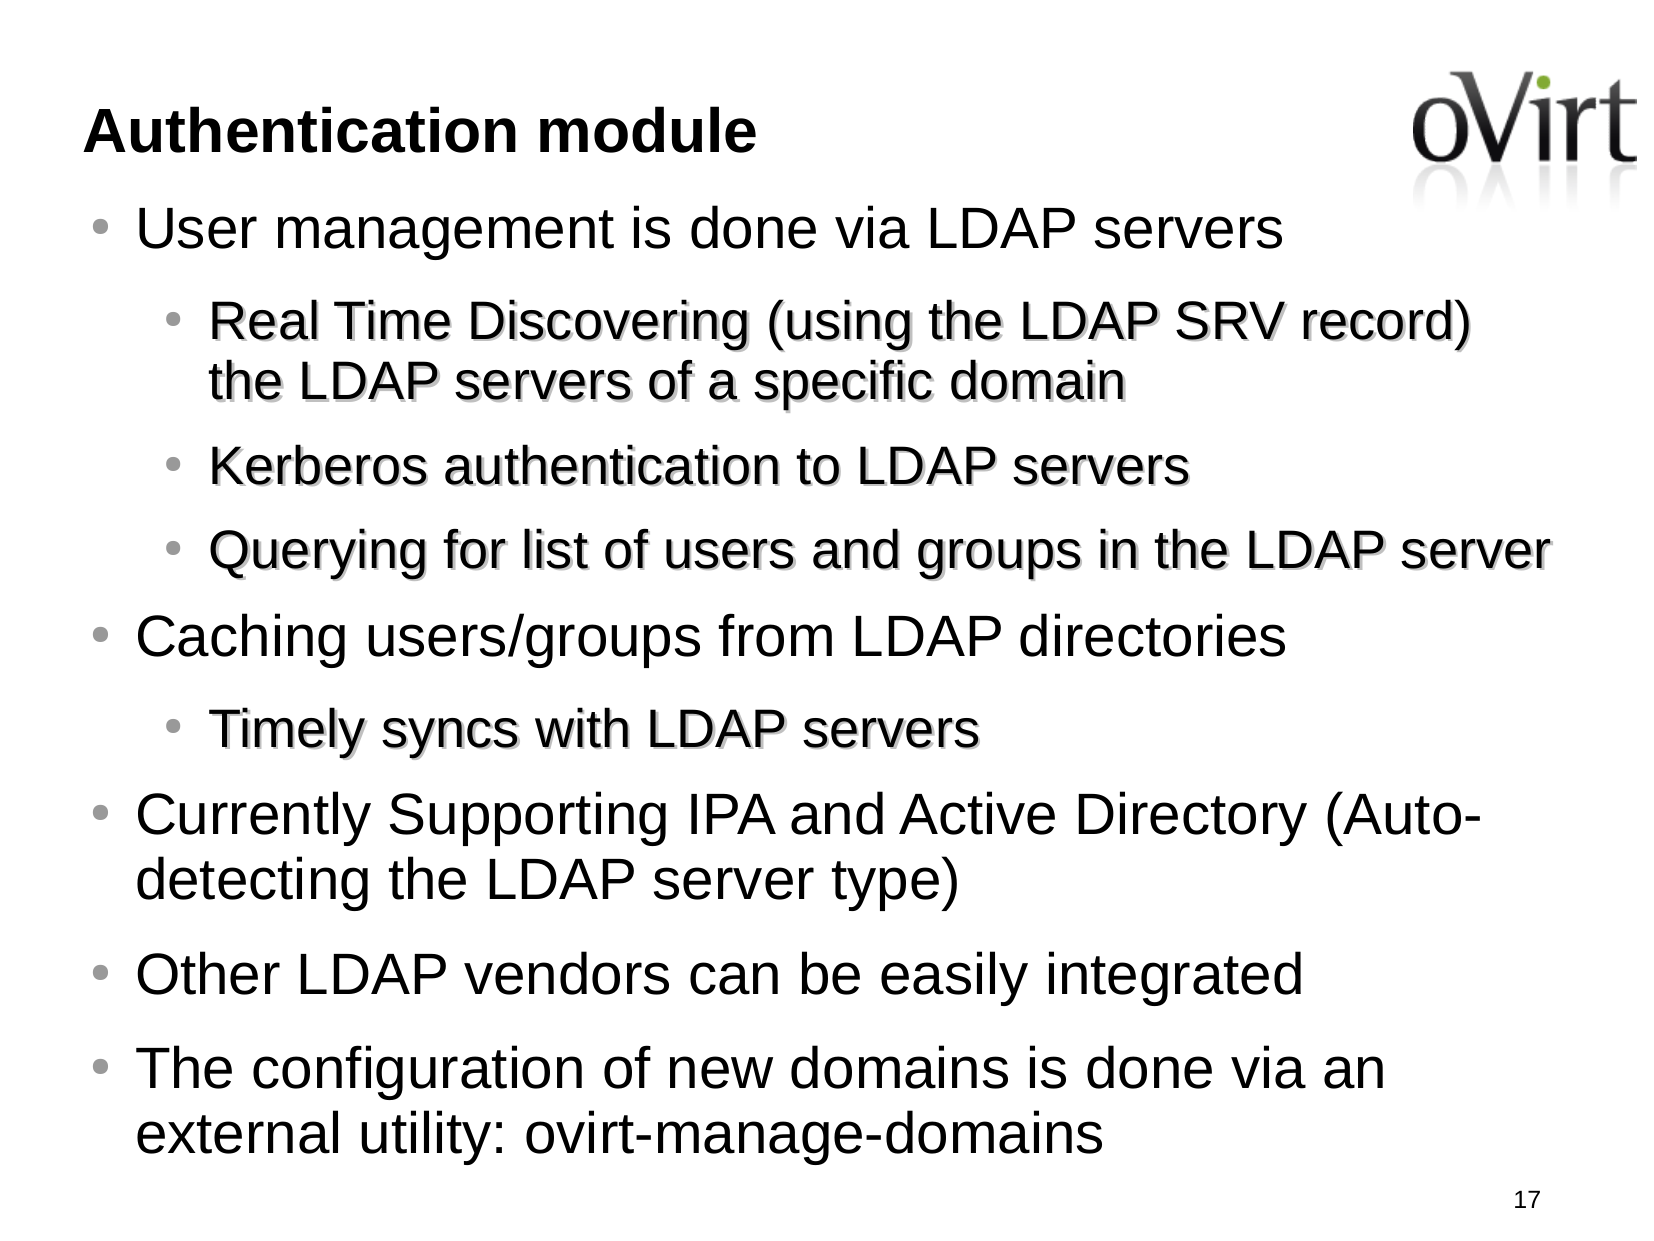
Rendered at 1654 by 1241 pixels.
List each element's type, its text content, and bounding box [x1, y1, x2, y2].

picture [1413, 63, 1637, 212]
list User management is done via LDAP servers Real Time Discovering (using the LDAP SRV record) the LDAP servers of a specific domain Kerberos authentication to LDAP servers Querying for list of users and groups in the LDAP server Caching users/groups from LDAP directories Timely syncs with LDAP servers Currently Supporting IPA and Active Directory (Auto-detecting the LDAP server type) Other LDAP vendors can be easily integrated The configuration of new domains is done via an external utility: ovirt-manage-domains [75, 195, 1564, 1167]
title Authentication module [82, 27, 1303, 195]
